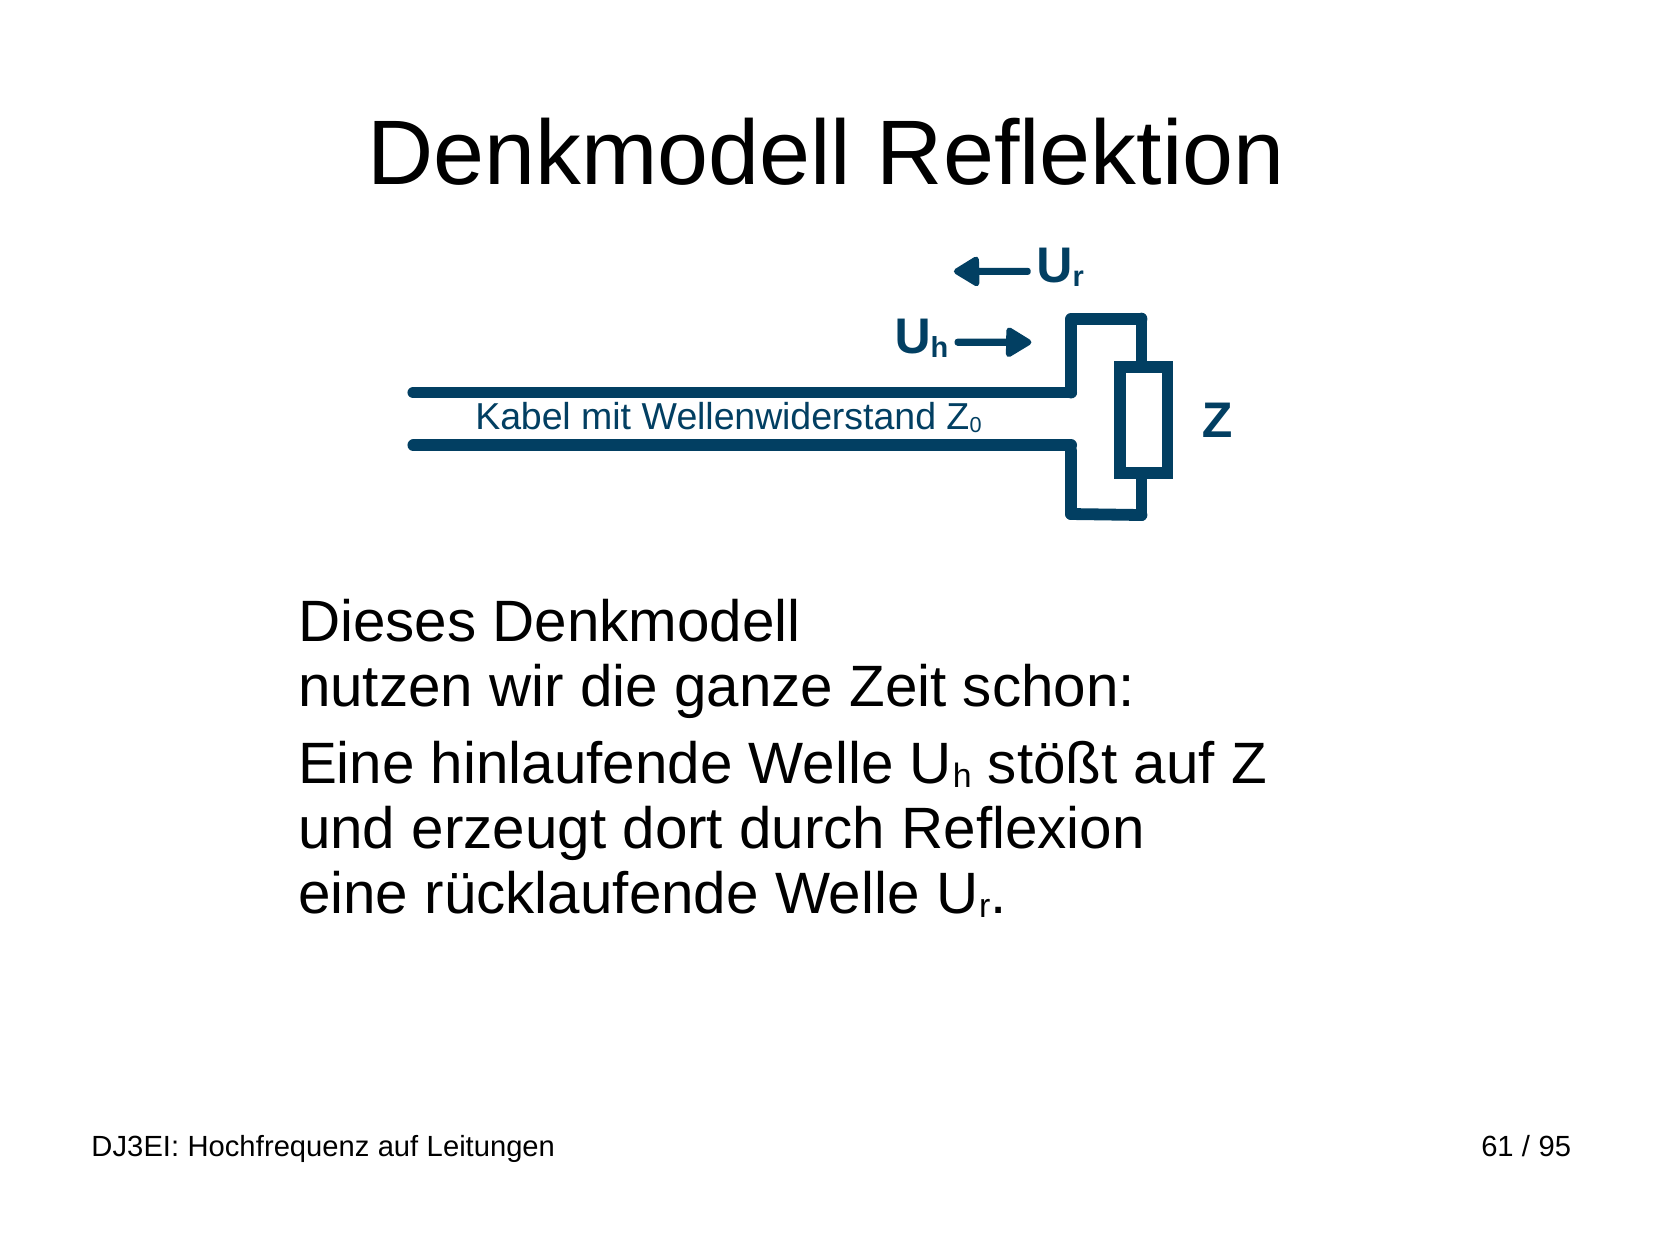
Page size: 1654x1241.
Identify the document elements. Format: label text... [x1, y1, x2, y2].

title Denkmodell Reflektion [82, 49, 1571, 257]
text_box Z [1181, 378, 1254, 462]
text_box Dieses Denkmodell nutzen wir die ganze Zeit schon: Eine hinlaufende Welle Uh stößt auf Z und erzeugt dort durch Reflexion eine rücklaufende Welle Ur. [283, 581, 1282, 934]
text_box [956, 259, 1028, 284]
text_box Kabel mit Wellenwiderstand Z0 [460, 388, 997, 446]
text_box Ur [1015, 224, 1113, 307]
text_box Uh [874, 294, 978, 378]
text_box [957, 330, 1029, 355]
text_box [1120, 366, 1168, 473]
